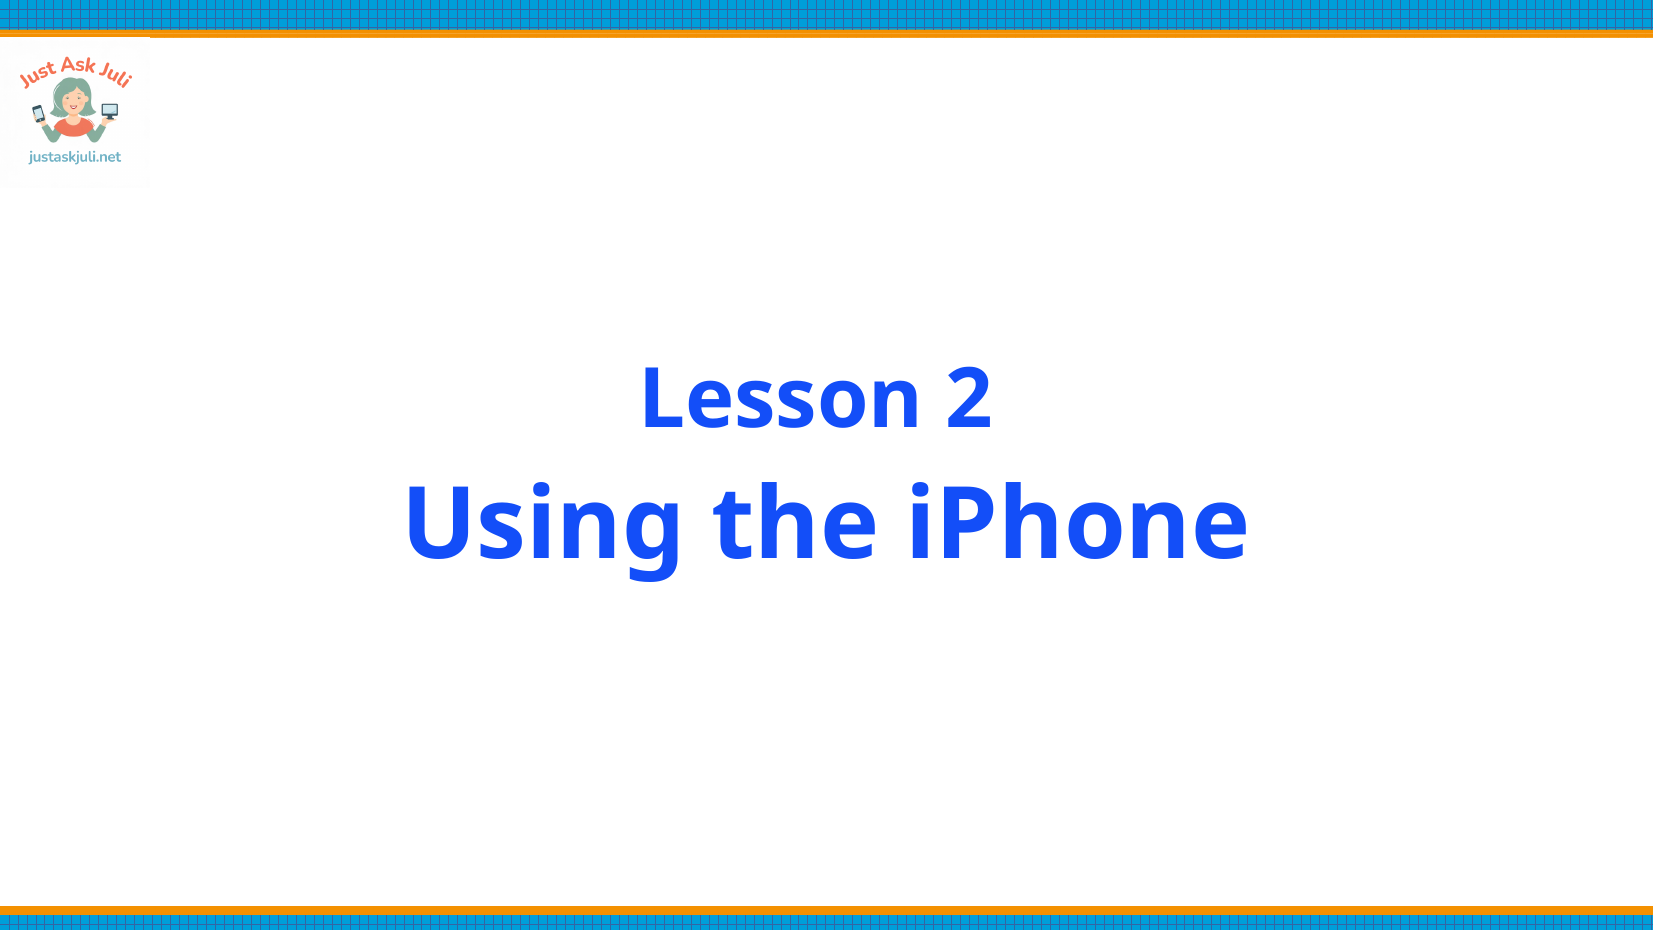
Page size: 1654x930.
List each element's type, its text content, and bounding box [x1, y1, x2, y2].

subtitle Lesson 2 Using the iPhone [82, 103, 1571, 824]
picture [0, 37, 150, 188]
